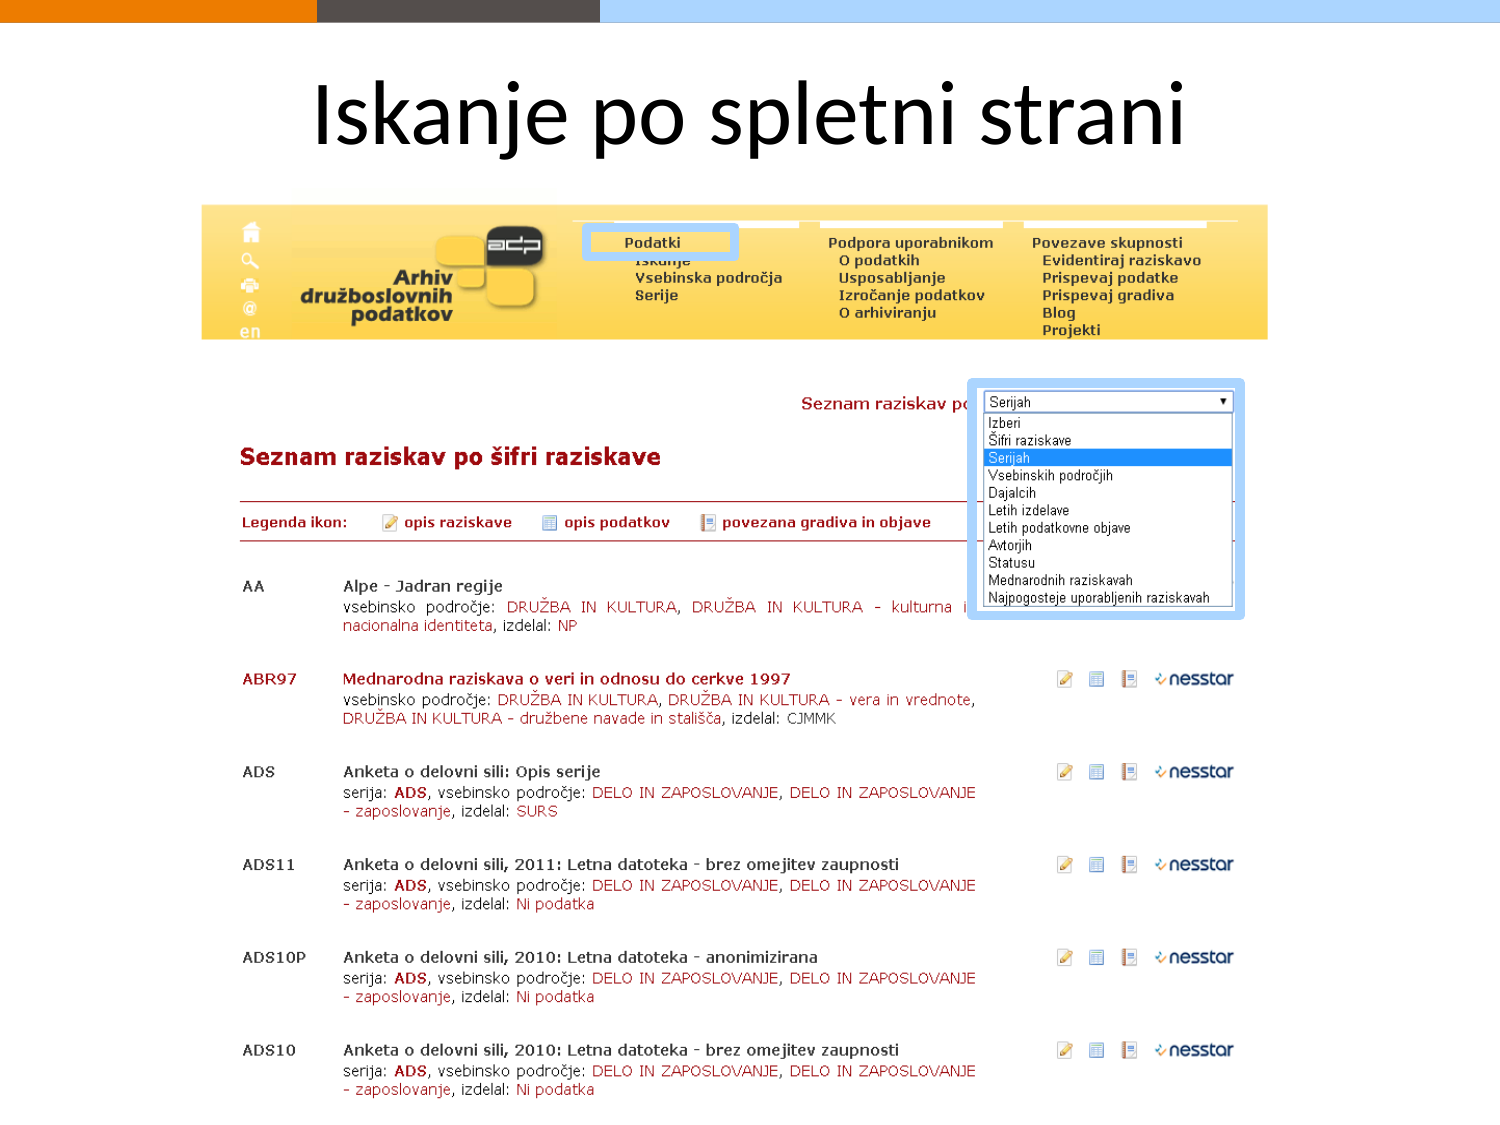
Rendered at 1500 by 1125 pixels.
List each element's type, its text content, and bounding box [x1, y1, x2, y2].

picture [201, 188, 1268, 1125]
title Iskanje po spletni strani [75, 45, 1425, 233]
